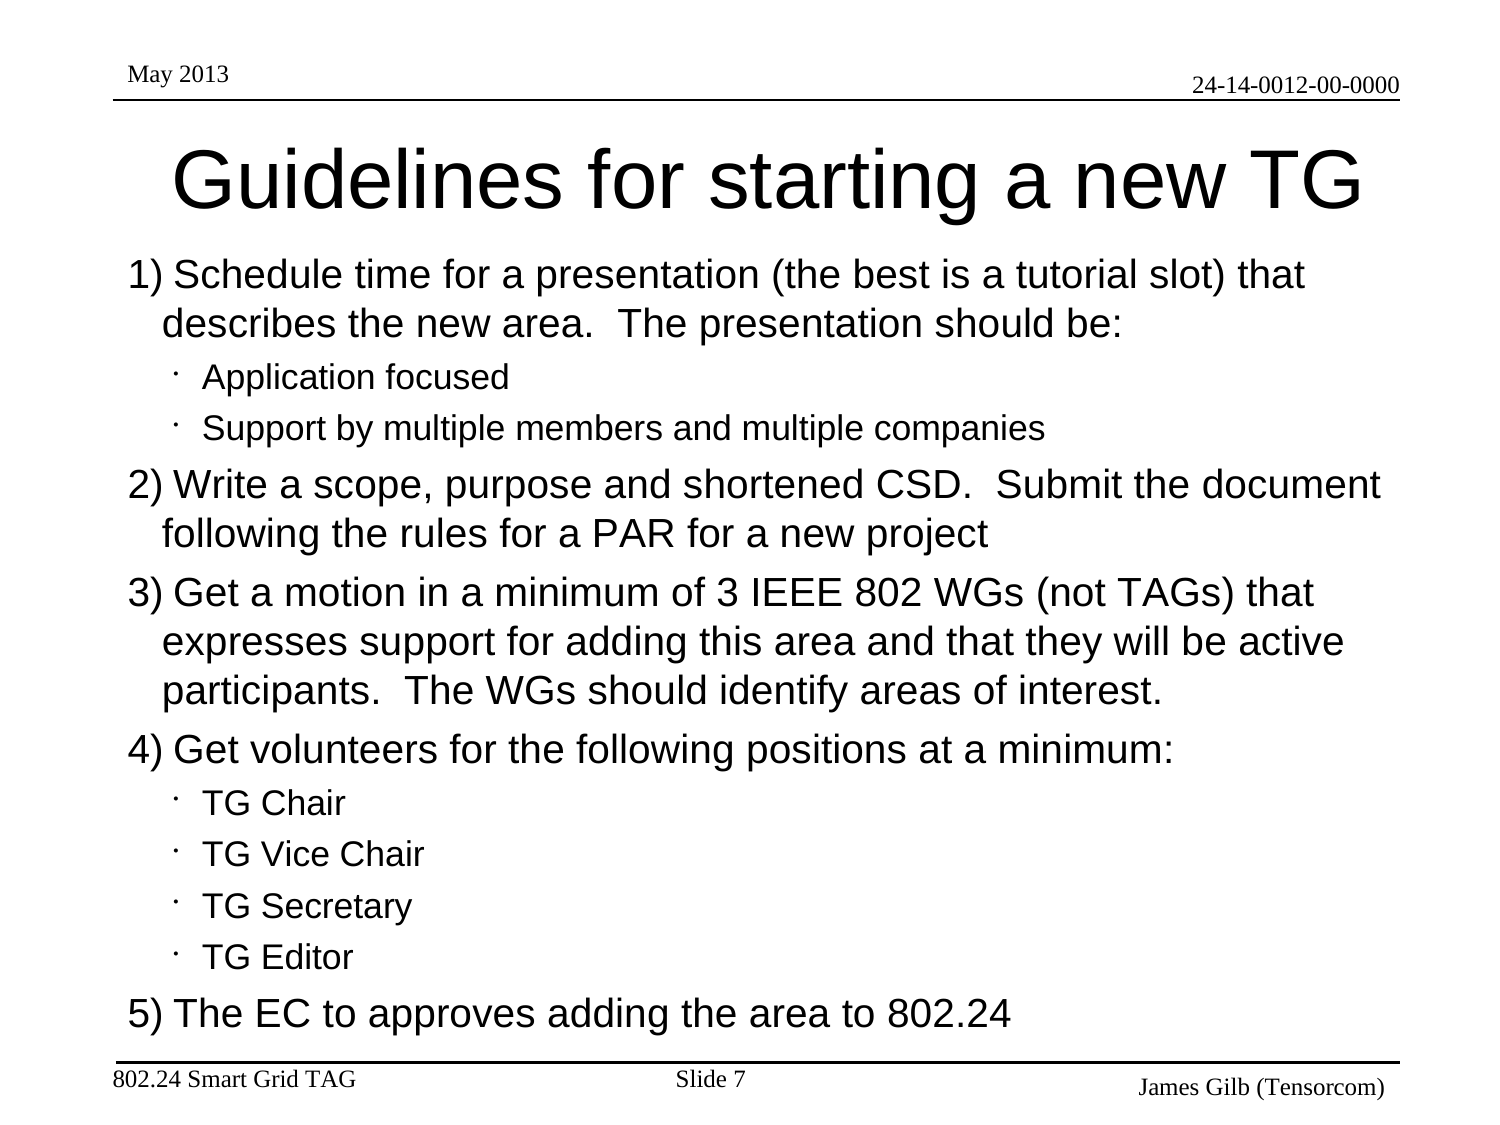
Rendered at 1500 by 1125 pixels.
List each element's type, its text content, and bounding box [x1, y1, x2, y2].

list Schedule time for a presentation (the best is a tutorial slot) that describes the new area. The presentation should be: Application focused Support by multiple members and multiple companies Write a scope, purpose and shortened CSD. Submit the document following the rules for a PAR for a new project Get a motion in a minimum of 3 IEEE 802 WGs (not TAGs) that expresses support for adding this area and that they will be active participants. The WGs should identify areas of interest. Get volunteers for the following positions at a minimum: TG Chair TG Vice Chair TG Secretary TG Editor The EC to approves adding the area to 802.24 [112, 239, 1426, 1051]
title Guidelines for starting a new TG [112, 112, 1426, 238]
